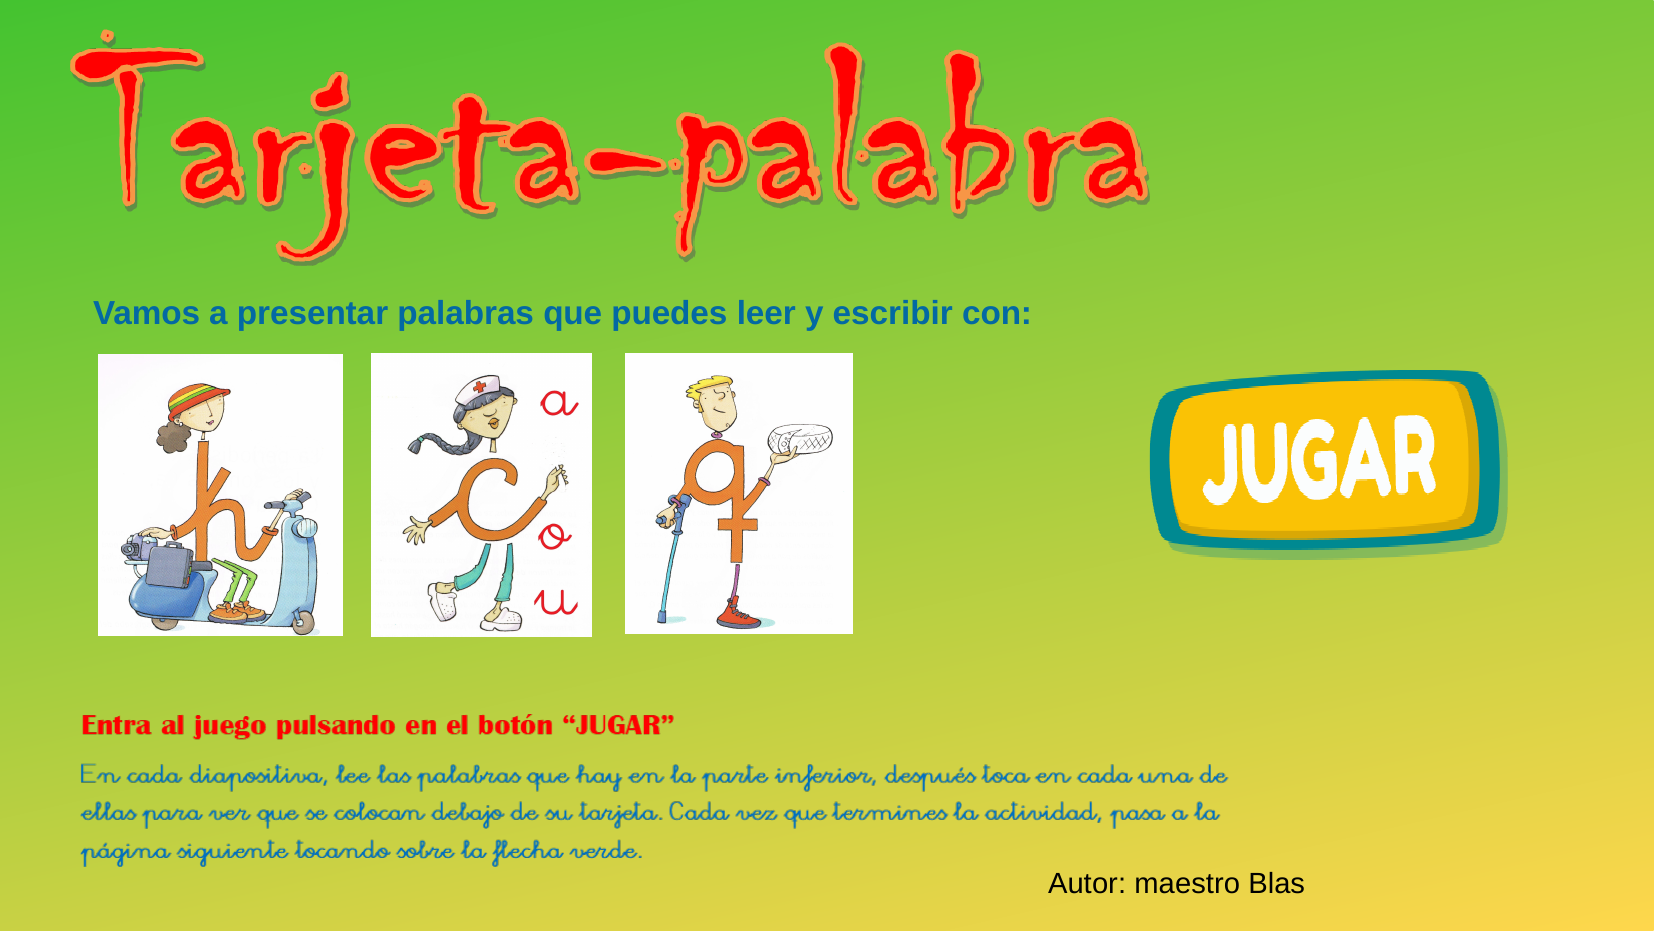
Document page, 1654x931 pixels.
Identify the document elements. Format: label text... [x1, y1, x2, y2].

picture [69, 29, 1152, 266]
picture [625, 353, 853, 635]
text_box Autor: maestro Blas [1033, 860, 1406, 908]
picture [1149, 370, 1508, 560]
picture [78, 691, 1253, 885]
text_box Vamos a presentar palabras que puedes leer y escribir con: [78, 287, 1116, 354]
picture [371, 353, 592, 637]
picture [98, 354, 343, 636]
